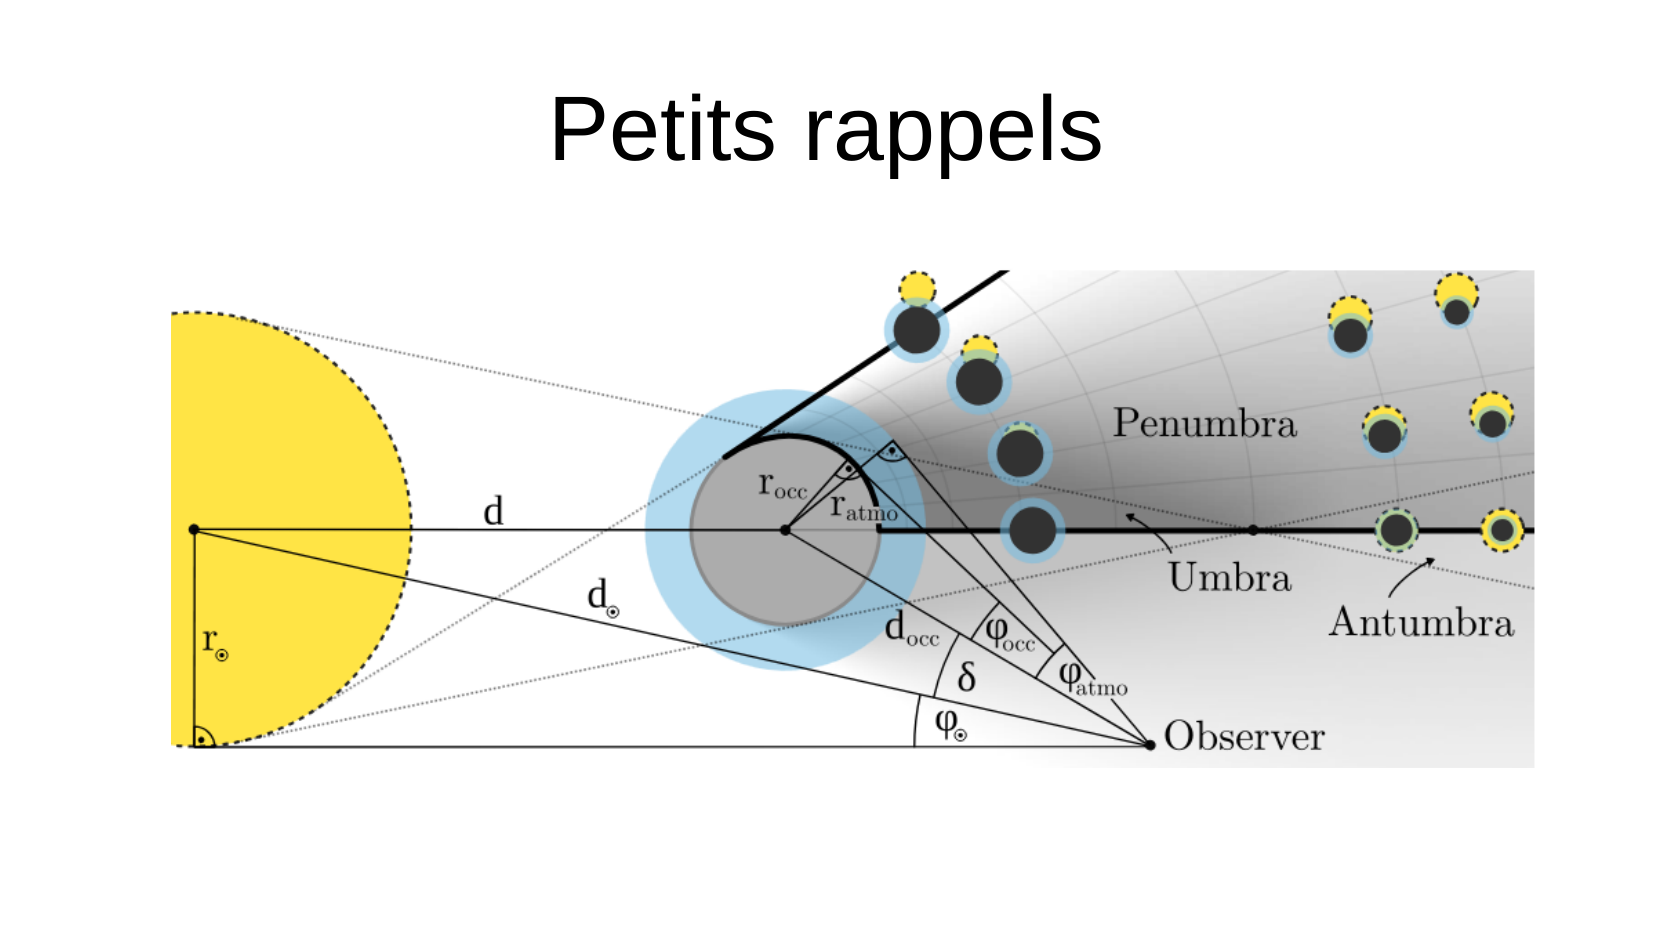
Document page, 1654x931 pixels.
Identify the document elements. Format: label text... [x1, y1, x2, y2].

title Petits rappels [82, 51, 1571, 207]
picture [171, 265, 1536, 768]
